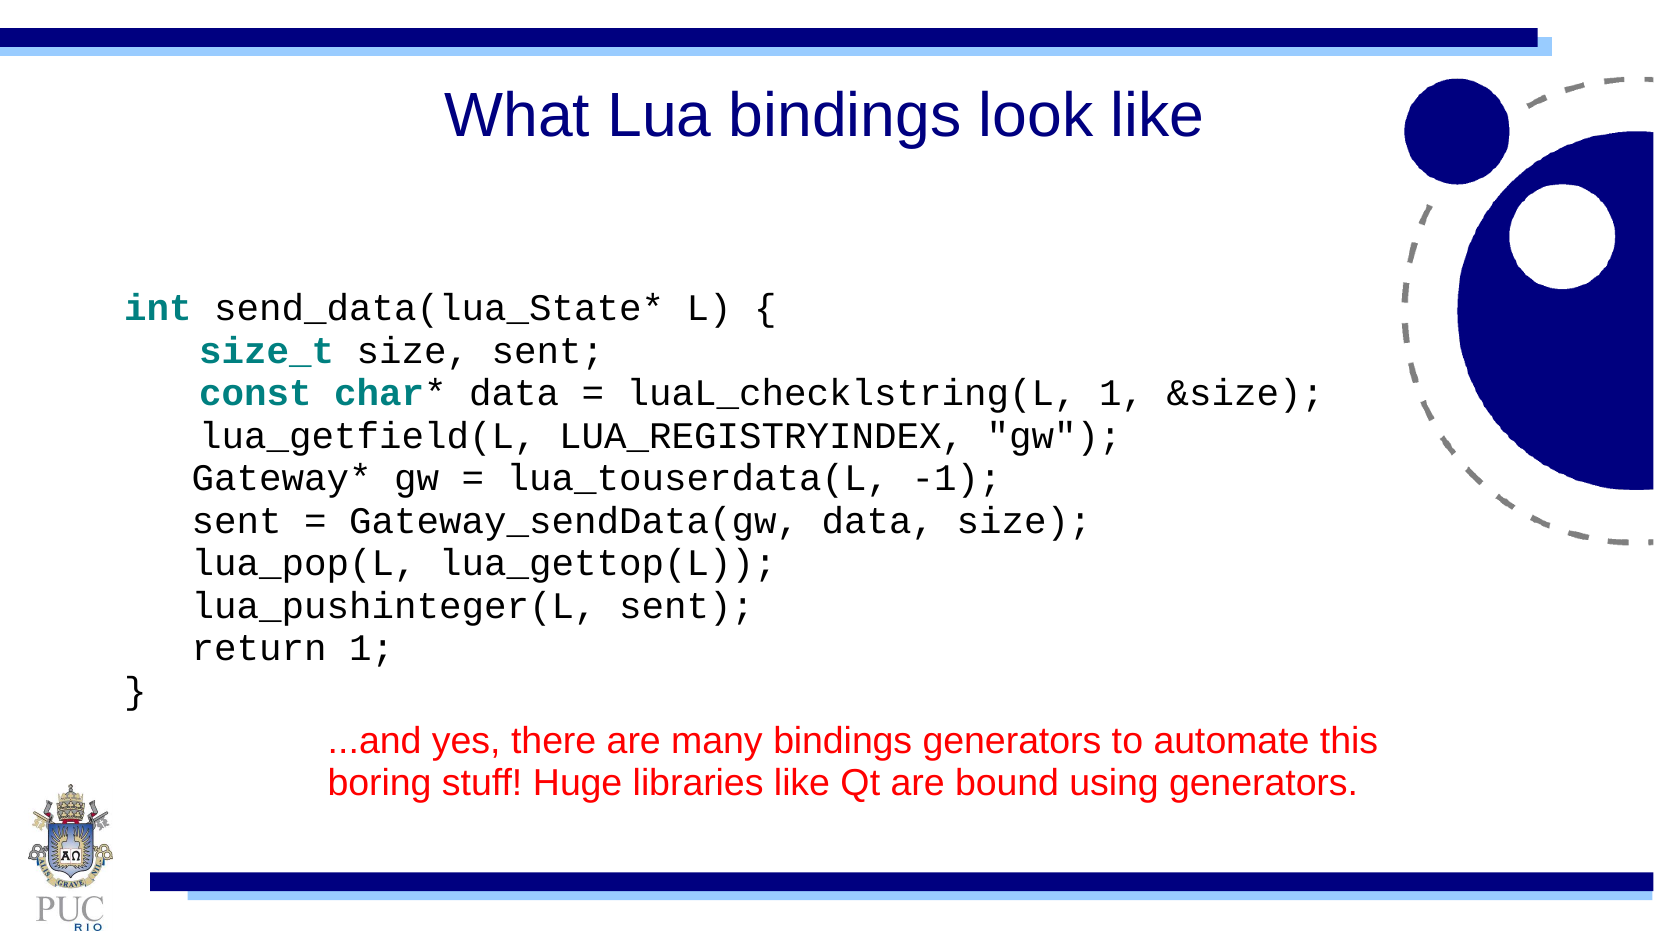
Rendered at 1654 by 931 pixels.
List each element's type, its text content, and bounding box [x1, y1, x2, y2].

title What Lua bindings look like [37, 37, 1377, 193]
picture [28, 784, 113, 931]
picture [1377, 29, 1654, 564]
text_box ...and yes, there are many bindings generators to automate this boring stuff! Huge libraries like Qt are bound using generators. [312, 712, 1394, 812]
text_box int send_data(lua_State* L) { size_t size, sent; const char* data = luaL_checklstring(L, 1, &size); lua_getfield(L, LUA_REGISTRYINDEX, "gw"); Gateway* gw = lua_touserdata(L, -1); sent = Gateway_sendData(gw, data, size); lua_pop(L, lua_gettop(L)); lua_pushinteger(L, sent); return 1; } [124, 200, 1613, 804]
